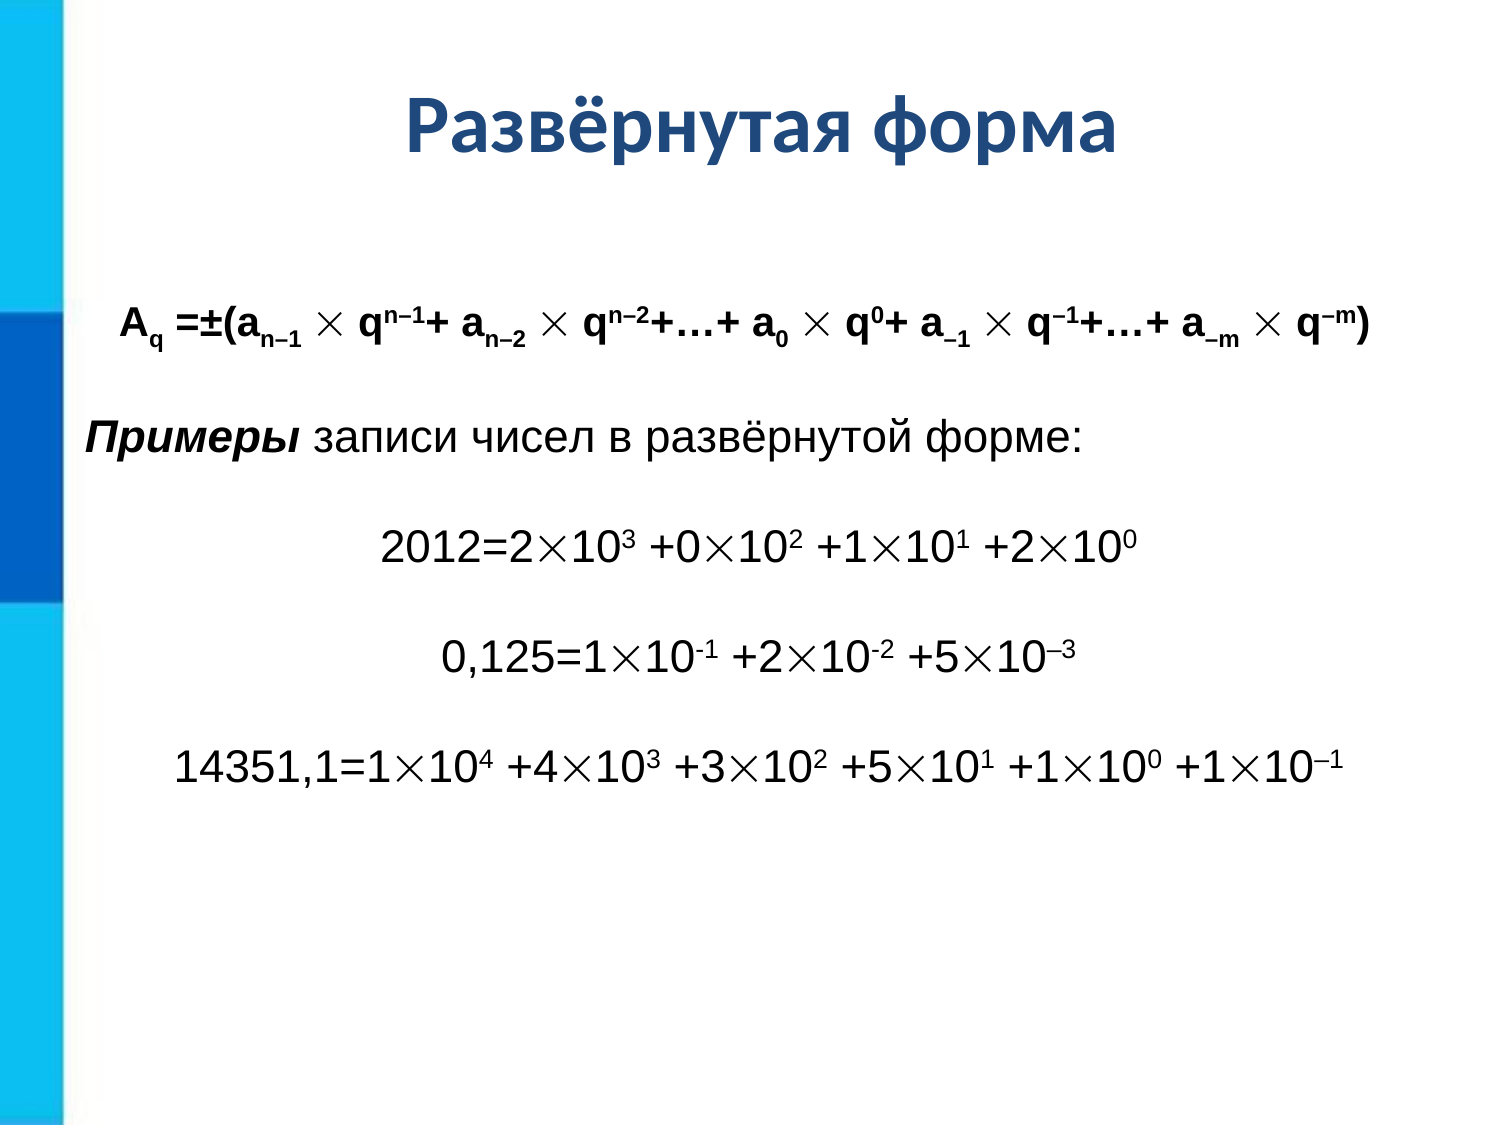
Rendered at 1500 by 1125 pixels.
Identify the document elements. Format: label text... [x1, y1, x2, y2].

picture [0, 0, 1500, 1125]
text_box Развёрнутая форма [76, 31, 1449, 209]
text_box Aq =±(an–1  qn–1+ an–2  qn–2+…+ a0  q0+ a–1  q–1+…+ a–m  q–m) Примеры записи чисел в развёрнутой форме: 2012=2103 +0102 +1101 +2100 0,125=110-1 +210-2 +510–3 14351,1=1104 +4103 +3102 +5101 +1100 +110–1 [70, 278, 1448, 800]
